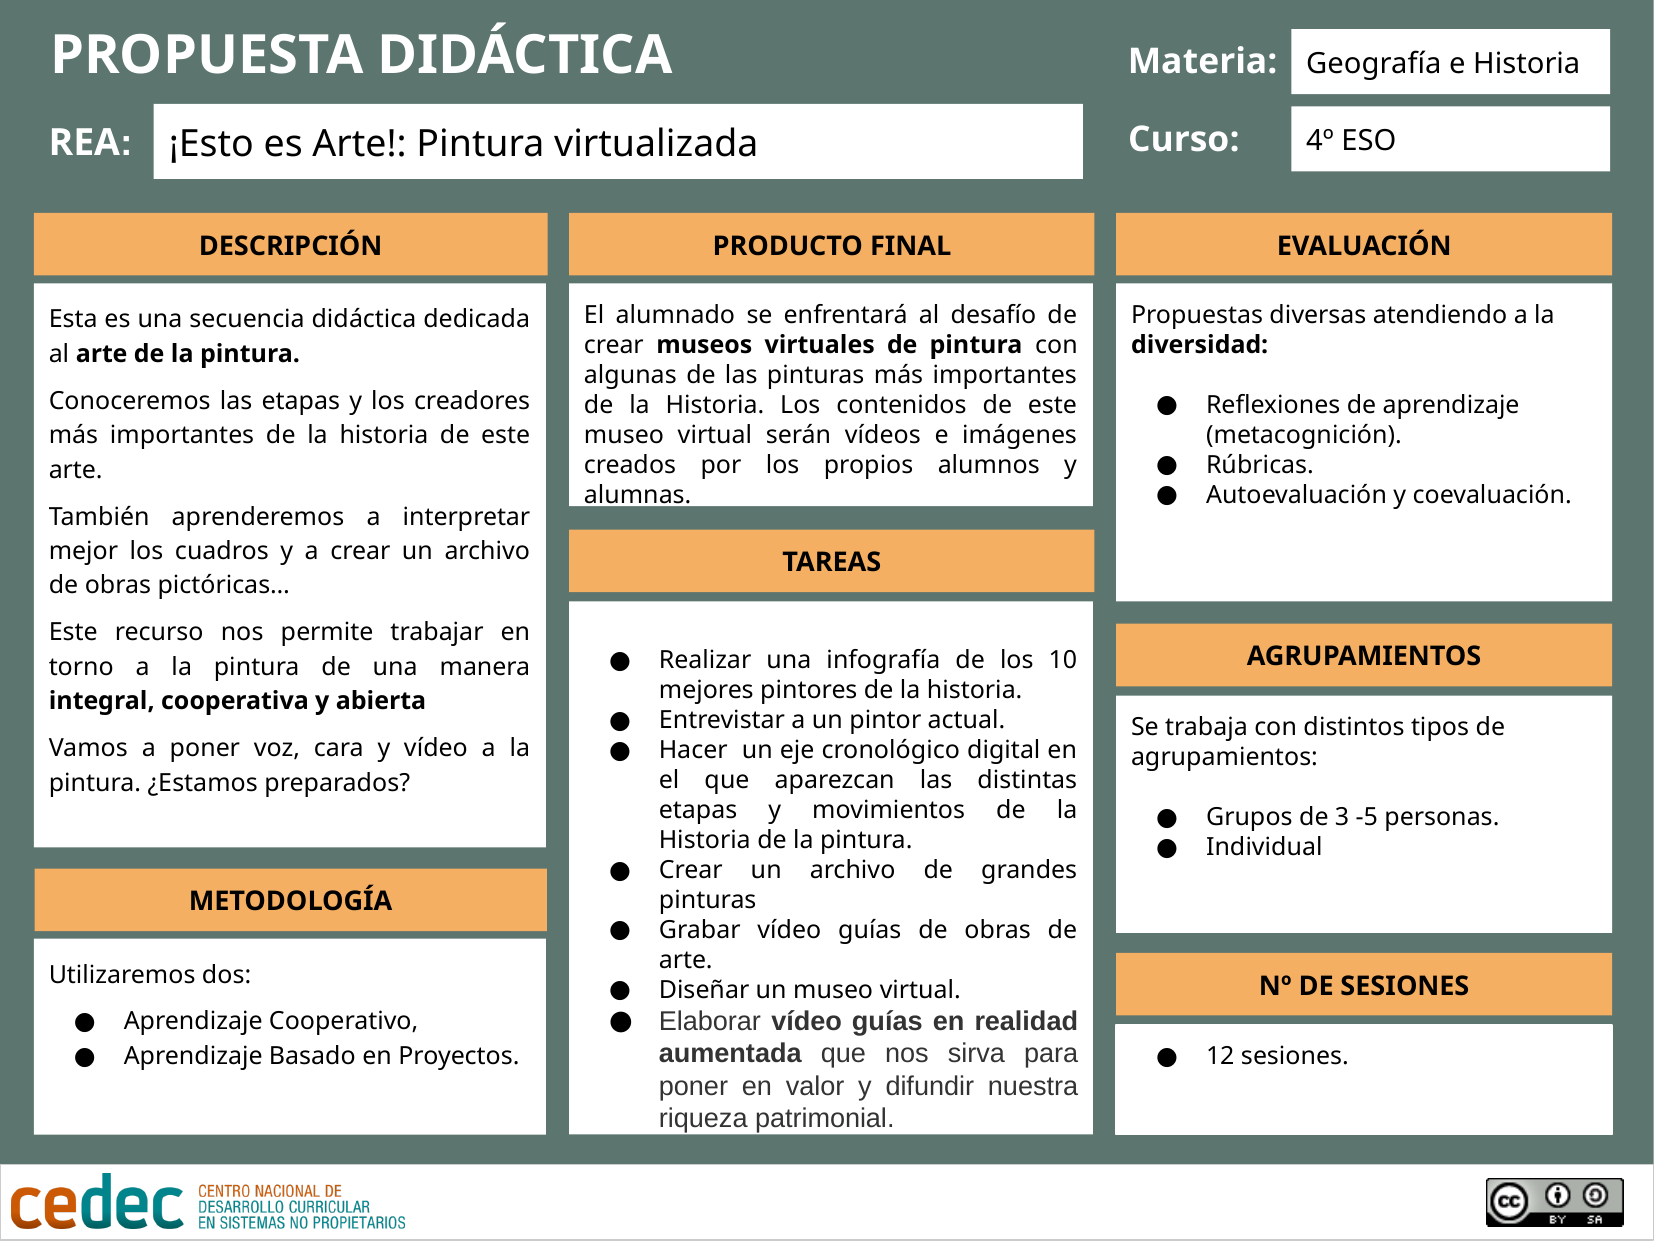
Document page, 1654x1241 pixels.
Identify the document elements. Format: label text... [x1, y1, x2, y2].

text_box Se trabaja con distintos tipos de agrupamientos: Grupos de 3 -5 personas. Individual [1116, 695, 1613, 933]
text_box Curso: [1113, 109, 1303, 173]
text_box ¡Esto es Arte!: Pintura virtualizada [153, 103, 1083, 179]
text_box DESCRIPCIÓN [33, 212, 548, 276]
text_box Realizar una infografía de los 10 mejores pintores de la historia. Entrevistar a un pintor actual. Hacer un eje cronológico digital en el que aparezcan las distintas etapas y movimientos de la Historia de la pintura. Crear un archivo de grandes pinturas Grabar vídeo guías de obras de arte. Diseñar un museo virtual. Elaborar vídeo guías en realidad aumentada que nos sirva para poner en valor y difundir nuestra riqueza patrimonial. [569, 601, 1093, 1135]
text_box 12 sesiones. [1116, 1024, 1613, 1135]
text_box El alumnado se enfrentará al desafío de crear museos virtuales de pintura con algunas de las pinturas más importantes de la Historia. Los contenidos de este museo virtual serán vídeos e imágenes creados por los propios alumnos y alumnas. [569, 283, 1093, 507]
text_box [0, 1164, 1654, 1241]
text_box Utilizaremos dos: Aprendizaje Cooperativo, Aprendizaje Basado en Proyectos. [33, 938, 546, 1135]
text_box Materia: [1113, 30, 1291, 94]
text_box PROPUESTA DIDÁCTICA [35, 11, 697, 110]
text_box TAREAS [569, 529, 1095, 593]
text_box Propuestas diversas atendiendo a la diversidad: Reflexiones de aprendizaje (metacognición). Rúbricas. Autoevaluación y coevaluación. [1116, 283, 1613, 602]
picture [1486, 1178, 1624, 1227]
picture [11, 1173, 405, 1229]
text_box Esta es una secuencia didáctica dedicada al arte de la pintura. Conoceremos las etapas y los creadores más importantes de la historia de este arte. También aprenderemos a interpretar mejor los cuadros y a crear un archivo de obras pictóricas… Este recurso nos permite trabajar en torno a la pintura de una manera integral, cooperativa y abierta Vamos a poner voz, cara y vídeo a la pintura. ¿Estamos preparados? [33, 283, 546, 848]
text_box 4º ESO [1291, 106, 1611, 172]
text_box Nº DE SESIONES [1116, 952, 1613, 1016]
text_box AGRUPAMIENTOS [1116, 623, 1613, 687]
text_box PRODUCTO FINAL [569, 212, 1095, 276]
text_box REA: [33, 110, 153, 174]
text_box METODOLOGÍA [34, 868, 547, 932]
text_box Geografía e Historia [1291, 29, 1611, 95]
text_box EVALUACIÓN [1116, 212, 1613, 276]
